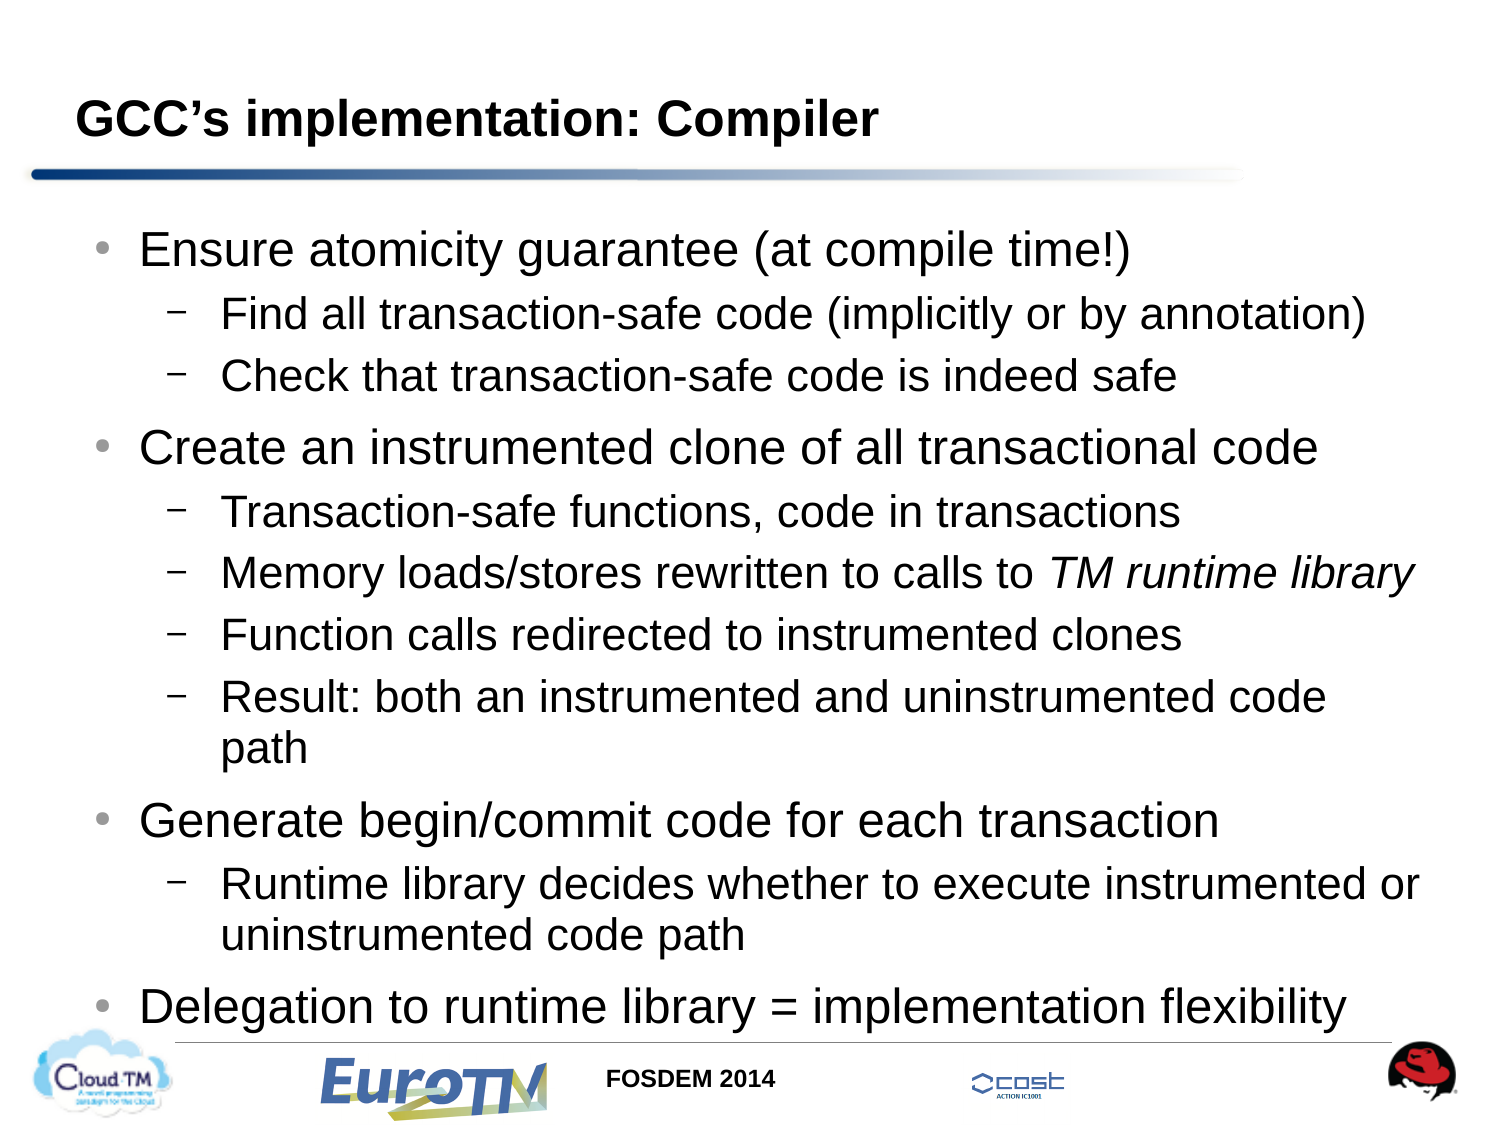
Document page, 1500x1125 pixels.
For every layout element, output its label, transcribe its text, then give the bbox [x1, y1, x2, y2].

picture [16, 160, 75, 189]
picture [29, 1025, 175, 1120]
list Ensure atomicity guarantee (at compile time!) Find all transaction-safe code (implicitly or by annotation) Check that transaction-safe code is indeed safe Create an instrumented clone of all transactional code Transaction-safe functions, code in transactions Memory loads/stores rewritten to calls to TM runtime library Function calls redirected to instrumented clones Result: both an instrumented and uninstrumented code path Generate begin/commit code for each transaction Runtime library decides whether to execute instrumented or uninstrumented code path Delegation to runtime library = implementation flexibility [78, 222, 1429, 985]
picture [315, 1053, 555, 1125]
title GCC’s implementation: Compiler [75, 34, 1425, 205]
picture [1387, 1039, 1463, 1110]
